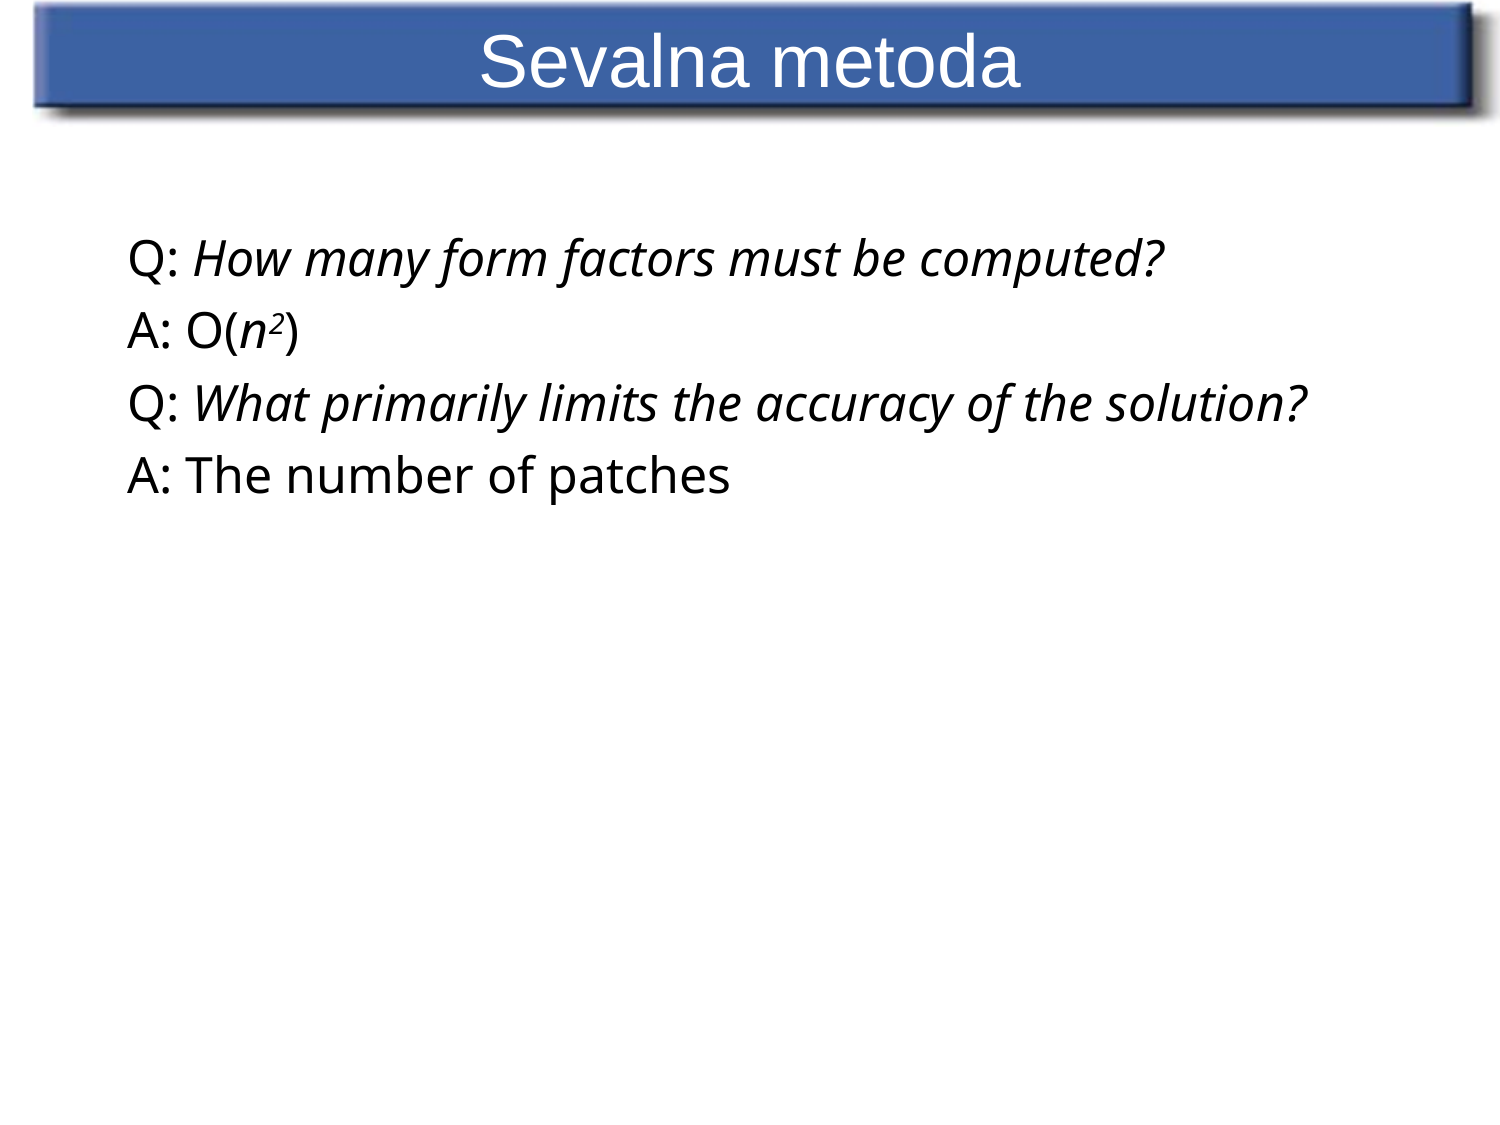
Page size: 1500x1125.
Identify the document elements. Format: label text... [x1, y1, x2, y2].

title Sevalna metoda [112, 0, 1388, 110]
picture [32, 0, 1500, 127]
list Q: How many form factors must be computed? A: O(n2) Q: What primarily limits the accuracy of the solution? A: The number of patches [112, 218, 1388, 907]
